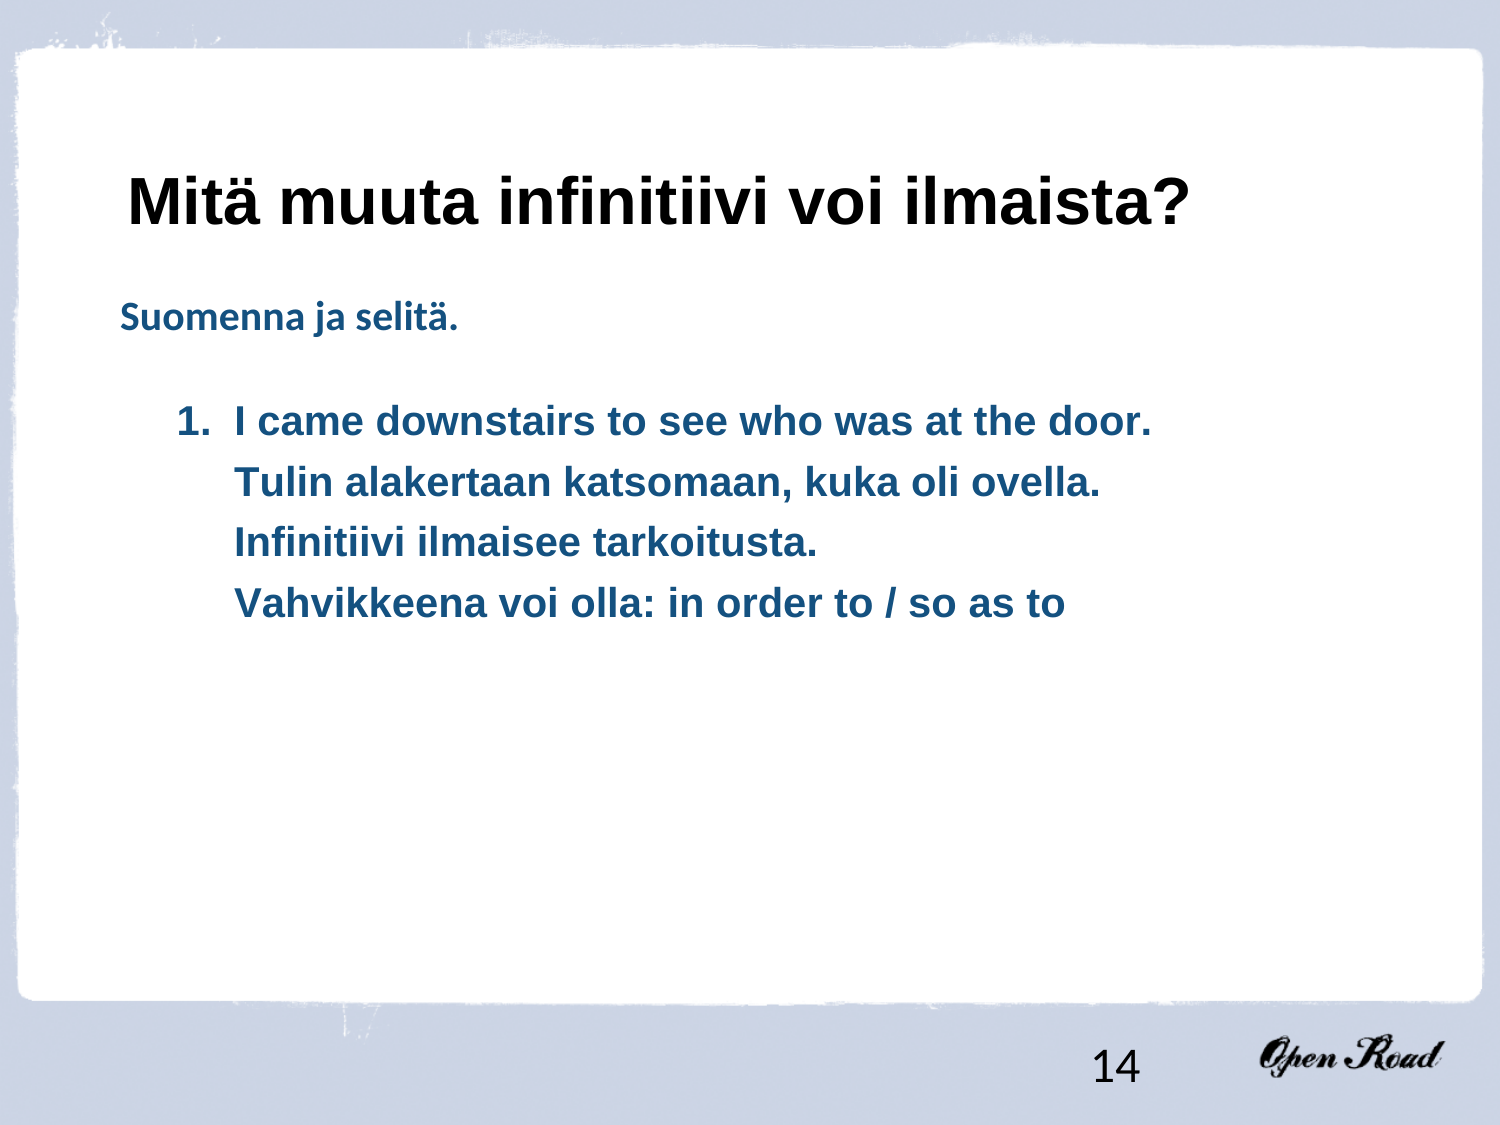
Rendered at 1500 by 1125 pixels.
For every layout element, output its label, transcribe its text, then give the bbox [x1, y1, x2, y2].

text_box Suomenna ja selitä. [105, 281, 1384, 347]
list 1. I came downstairs to see who was at the door. Tulin alakertaan katsomaan, kuka oli ovella. Infinitiivi ilmaisee tarkoitusta. Vahvikkeena voi olla: in order to / so as to [105, 386, 1358, 950]
title Mitä muuta infinitiivi voi ilmaista? [112, 113, 1388, 282]
